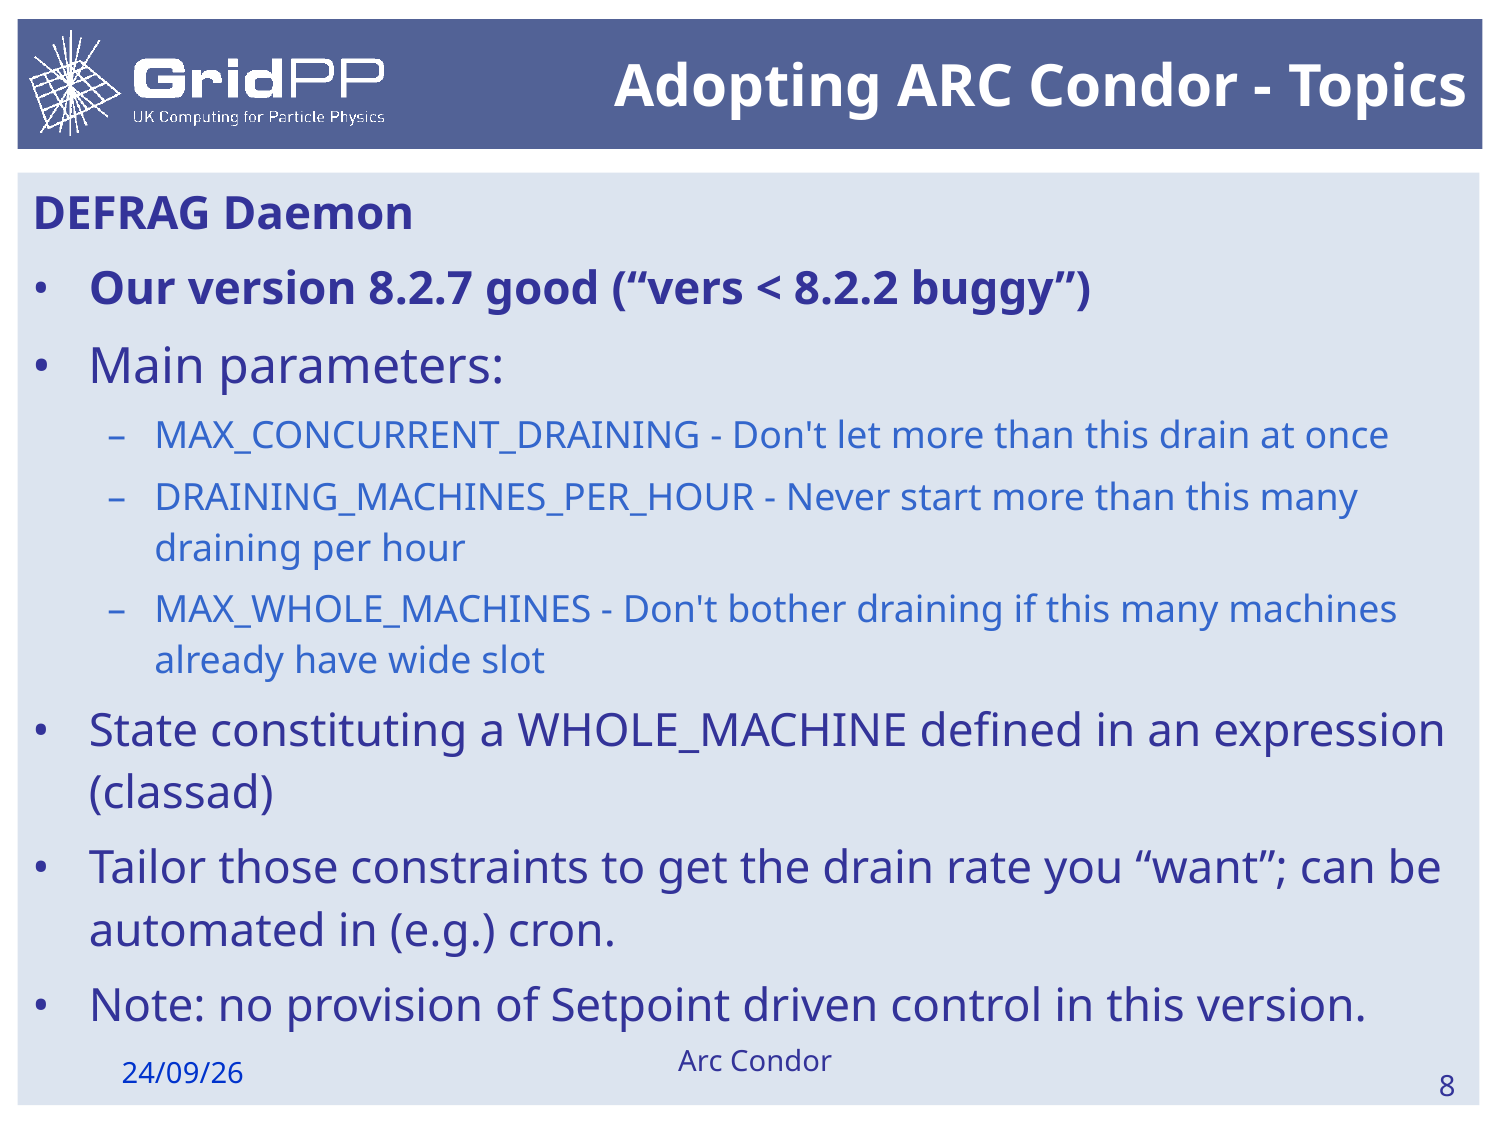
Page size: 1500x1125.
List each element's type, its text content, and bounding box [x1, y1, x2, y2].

text_box Arc Condor [536, 1034, 975, 1094]
picture [29, 30, 384, 136]
text_box <number> [1388, 1059, 1471, 1094]
title Adopting ARC Condor - Topics [513, 19, 1483, 149]
text_box 01/03/16 [29, 1046, 337, 1095]
list DEFRAG Daemon Our version 8.2.7 good (“vers < 8.2.2 buggy”) Main parameters: MAX_CONCURRENT_DRAINING - Don't let more than this drain at once DRAINING_MACHINES_PER_HOUR - Never start more than this many draining per hour MAX_WHOLE_MACHINES - Don't bother draining if this many machines already have wide slot State constituting a WHOLE_MACHINE defined in an expression (classad) Tailor those constraints to get the drain rate you “want”; can be automated in (e.g.) cron. Note: no provision of Setpoint driven control in this version. [17, 172, 1480, 984]
